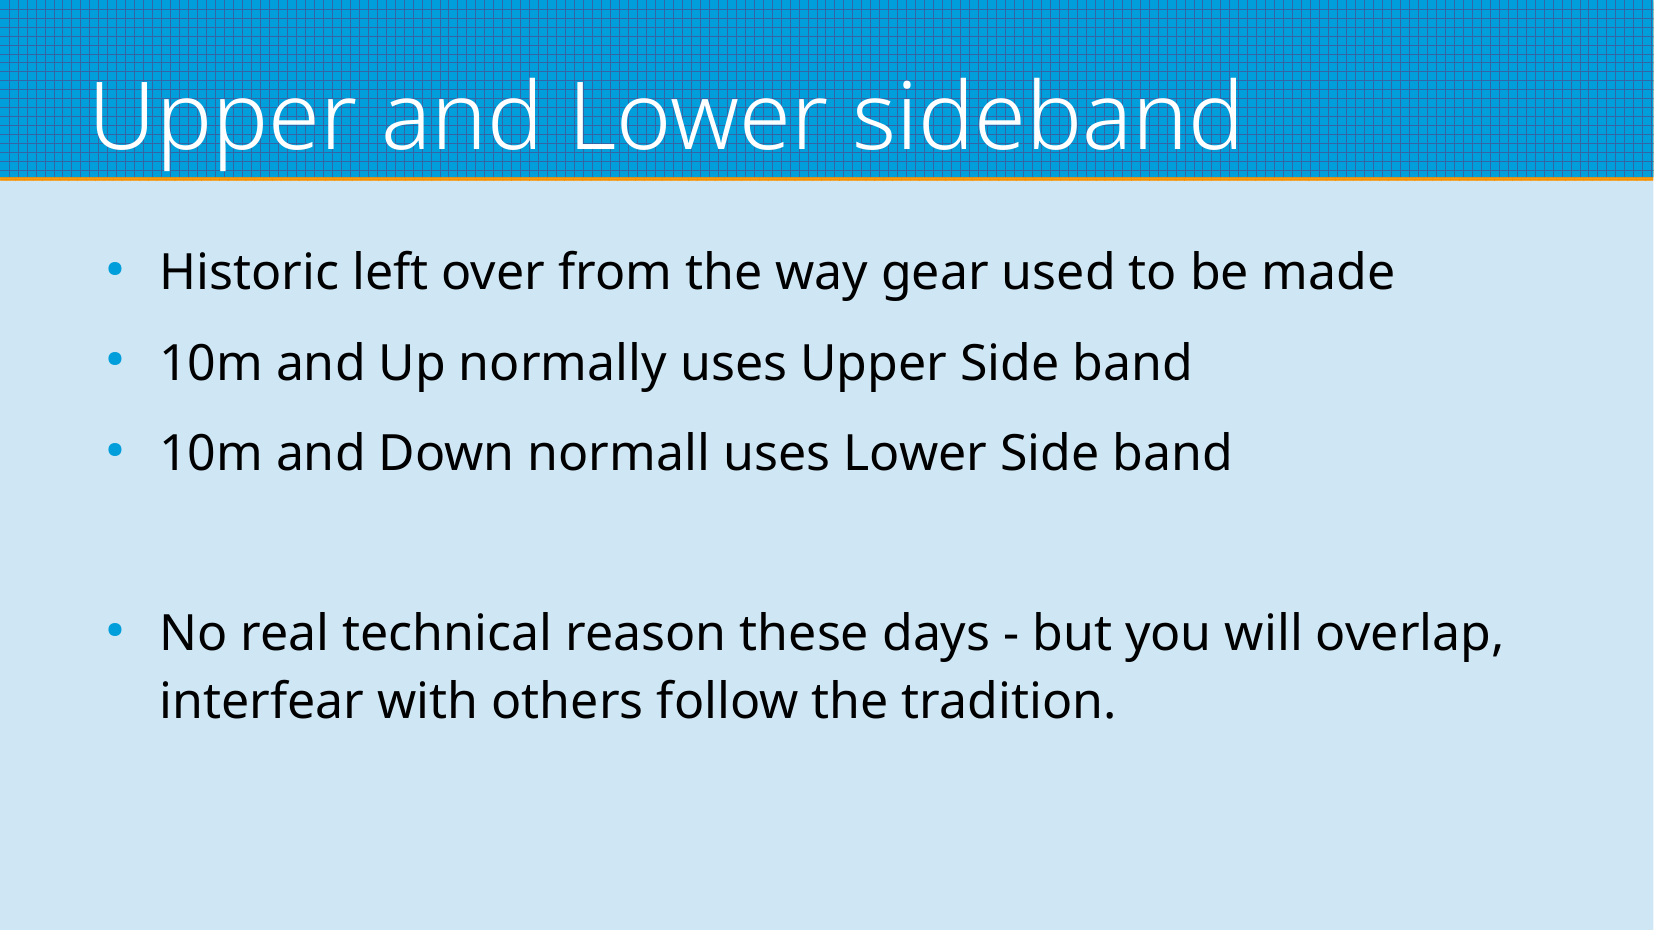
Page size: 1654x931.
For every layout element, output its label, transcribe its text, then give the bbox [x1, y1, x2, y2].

title Upper and Lower sideband [88, 14, 1565, 178]
list Historic left over from the way gear used to be made 10m and Up normally uses Upper Side band 10m and Down normall uses Lower Side band No real technical reason these days - but you will overlap, interfear with others follow the tradition. [88, 236, 1565, 813]
